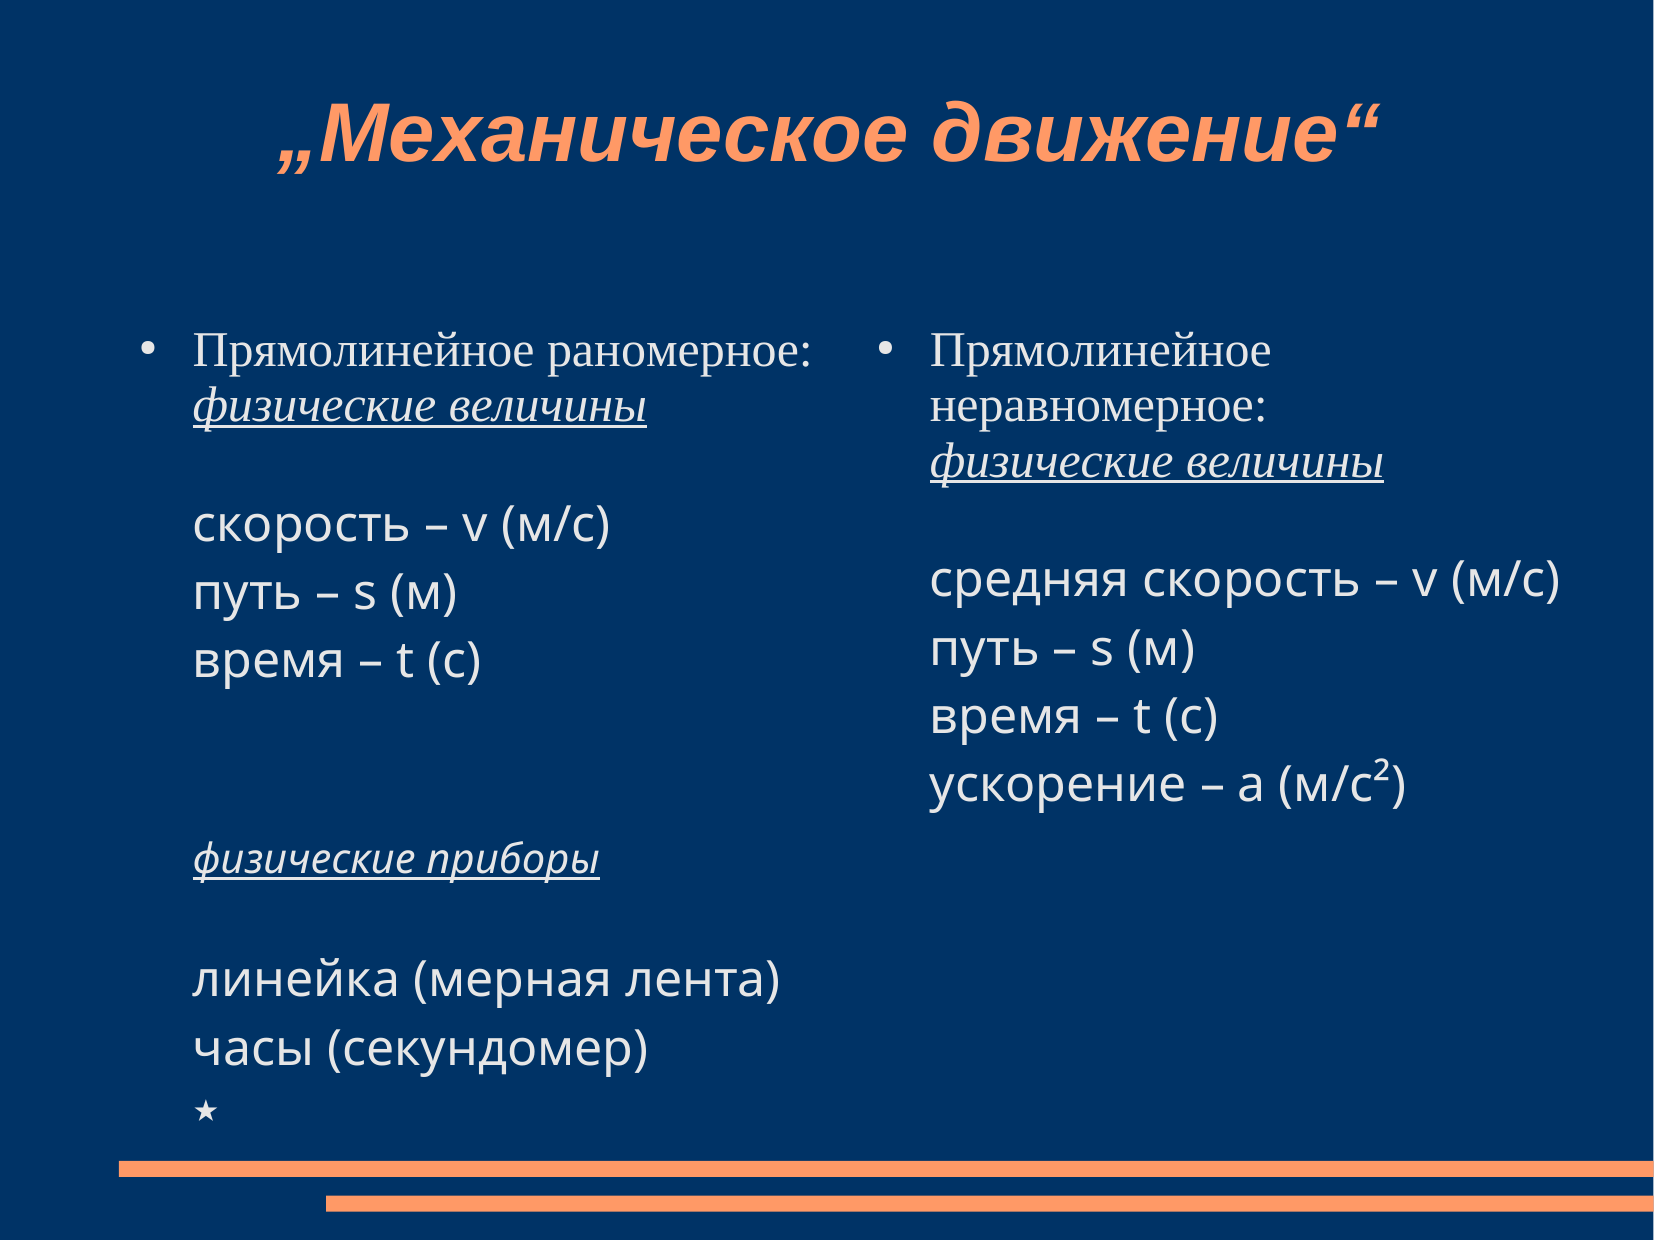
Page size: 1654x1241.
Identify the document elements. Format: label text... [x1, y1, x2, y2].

list Прямолинейное неравномерное: физические величины средняя скорость – v (м/с) путь – s (м) время – t (с) ускорение – а (м/с²) [858, 322, 1562, 1132]
list Прямолинейное раномерное: физические величины скорость – v (м/с) путь – s (м) время – t (с) физические приборы линейка (мерная лента) часы (секундомер) ٭ [121, 322, 824, 1132]
title „Механическое движение“ [123, 29, 1536, 237]
